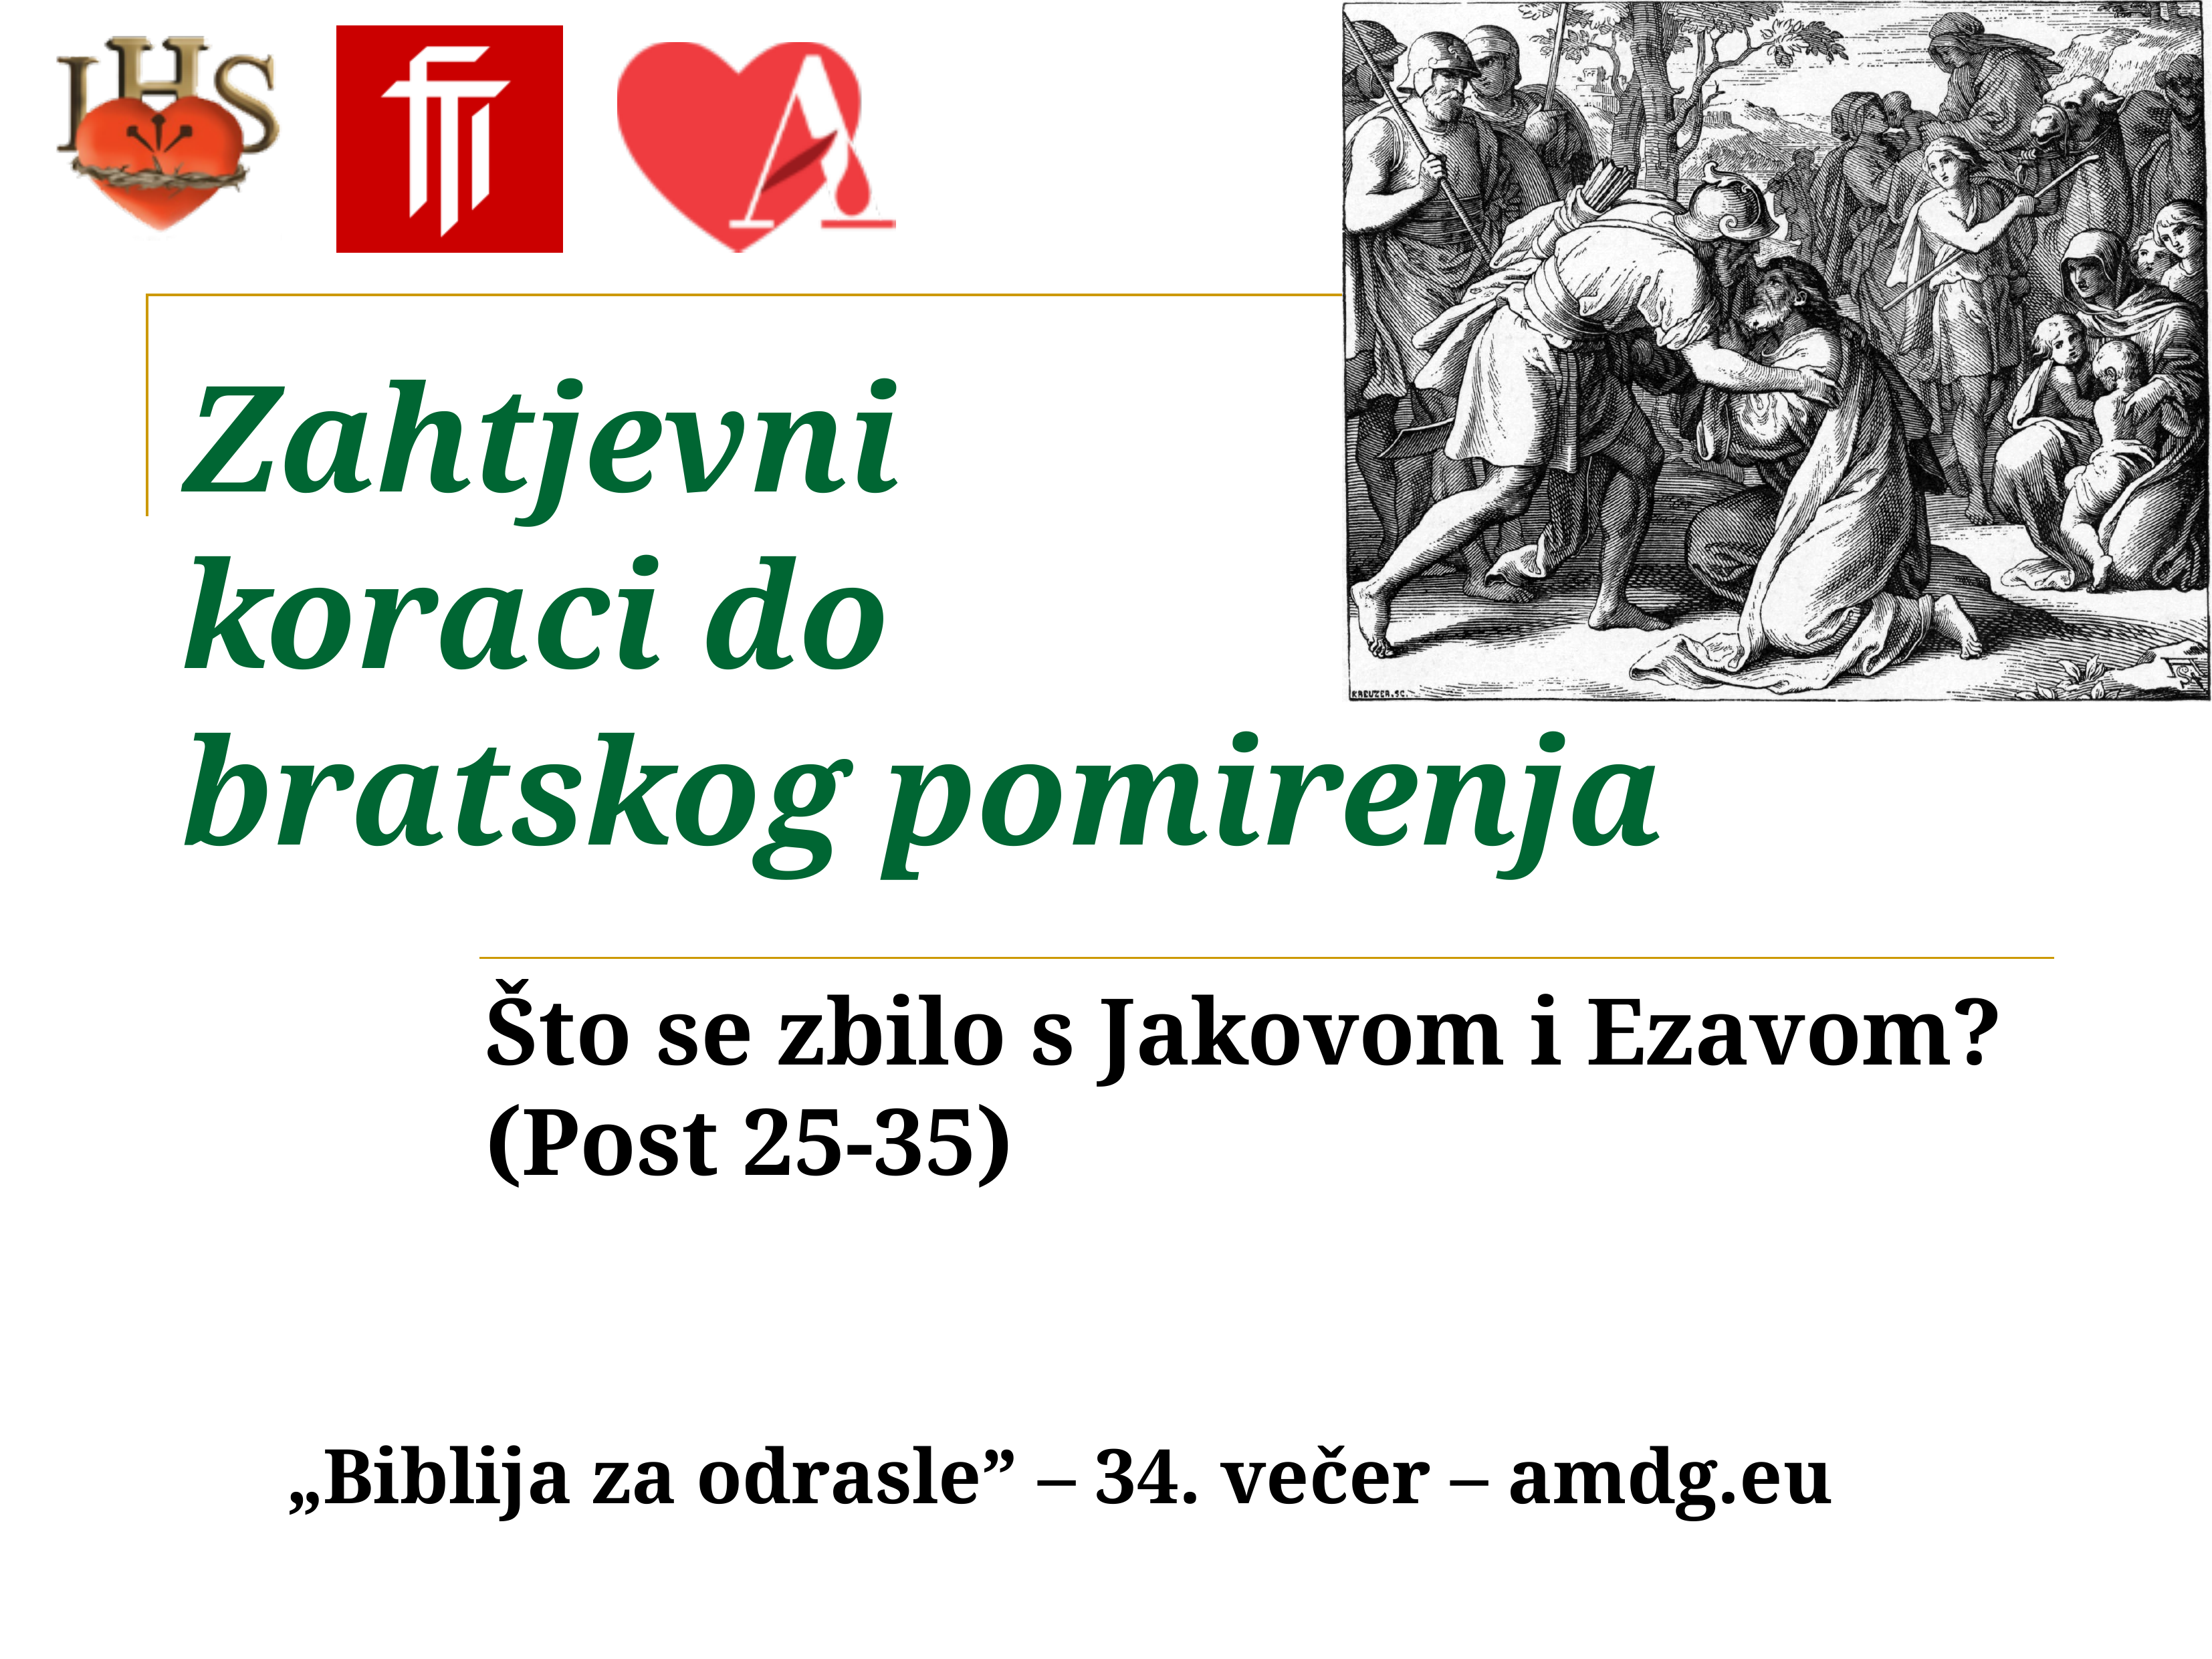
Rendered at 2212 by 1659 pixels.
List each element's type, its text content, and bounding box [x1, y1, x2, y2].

picture [617, 42, 896, 253]
picture [1342, 0, 2212, 702]
picture [56, 13, 282, 241]
title Zahtjevni koraci do bratskog pomirenja [170, 339, 2014, 956]
text_box „Biblija za odrasle” – 34. večer – amdg.eu [276, 1424, 2054, 1541]
subtitle Što se zbilo s Jakovom i Ezavom? (Post 25-35) [473, 967, 2064, 1509]
picture [336, 25, 563, 253]
